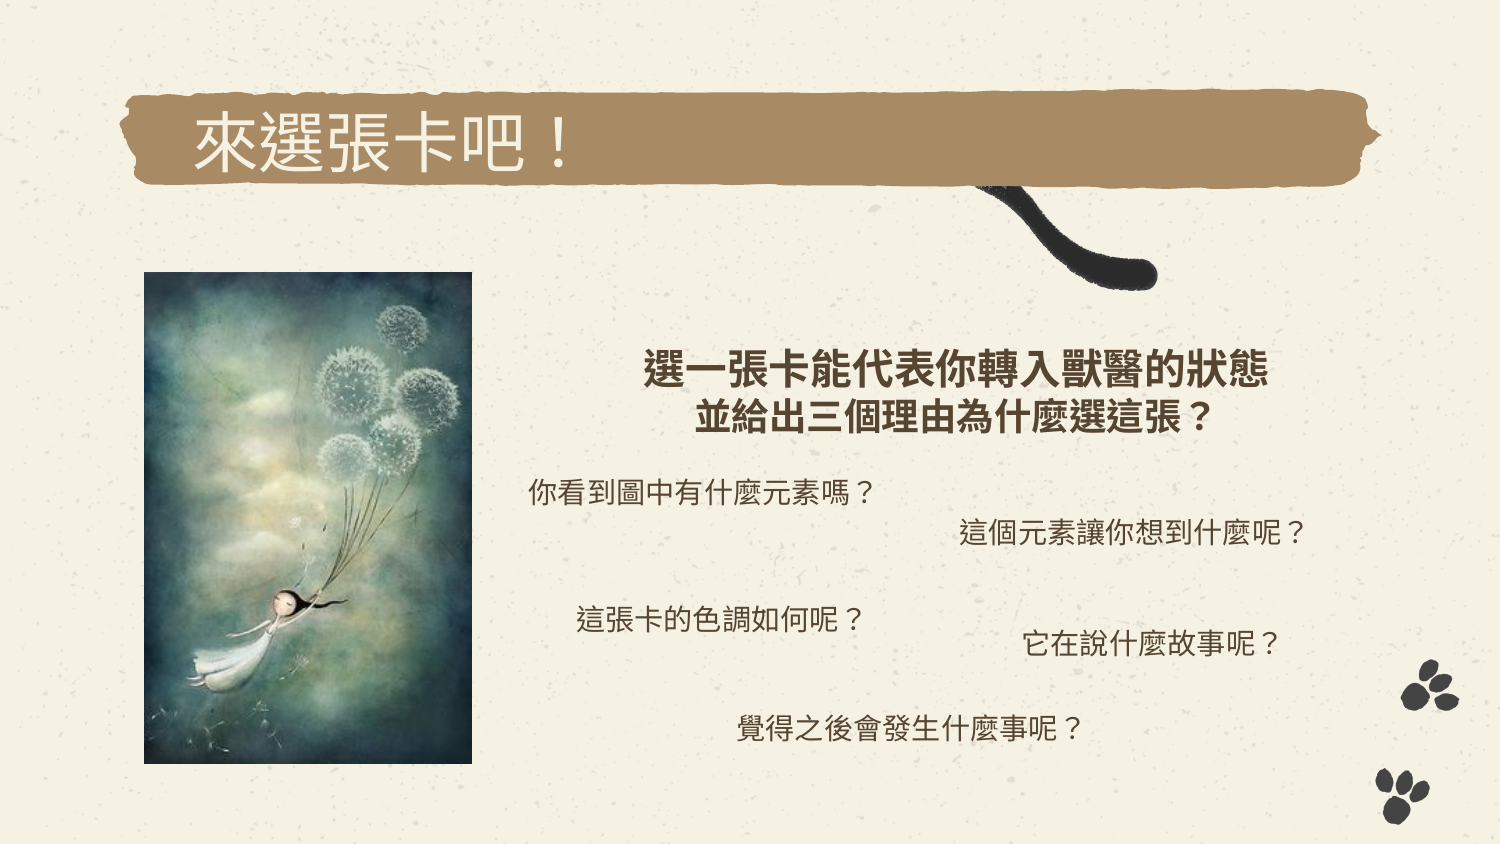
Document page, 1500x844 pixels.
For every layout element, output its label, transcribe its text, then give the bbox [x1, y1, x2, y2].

text_box 你看到圖中有什麼元素嗎？ [514, 467, 907, 518]
text_box 覺得之後會發生什麼事呢？ [721, 703, 1114, 754]
text_box 來選張卡吧！ [177, 93, 945, 189]
text_box 這個元素讓你想到什麼呢？ [945, 506, 1338, 557]
text_box 它在說什麼故事呢？ [1006, 617, 1399, 668]
text_box 這張卡的色調如何呢？ [561, 593, 954, 644]
picture [0, 0, 1500, 844]
text_box 選一張卡能代表你轉入獸醫的狀態 並給出三個理由為什麼選這張？ [540, 335, 1374, 446]
